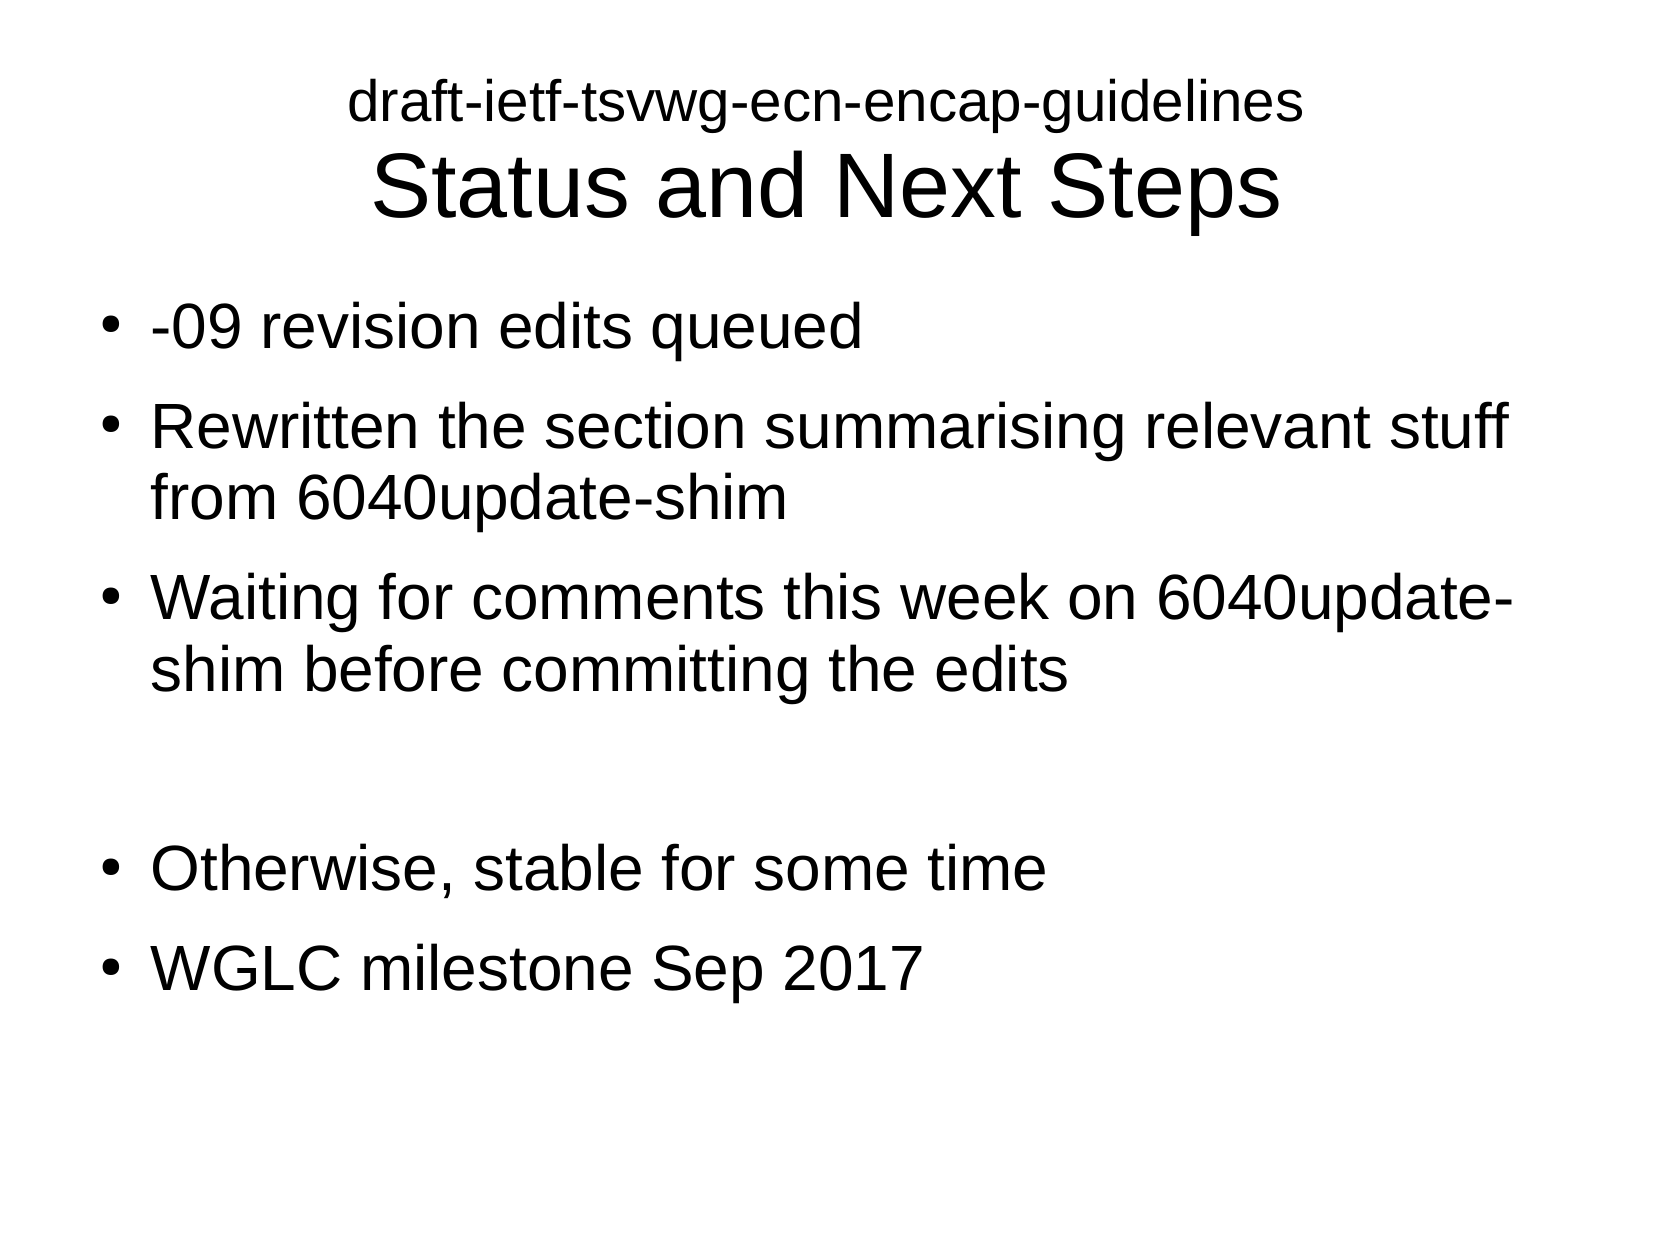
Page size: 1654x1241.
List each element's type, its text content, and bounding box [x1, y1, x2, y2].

title draft-ietf-tsvwg-ecn-encap-guidelines Status and Next Steps [82, 49, 1571, 257]
list -09 revision edits queued Rewritten the section summarising relevant stuff from 6040update-shim Waiting for comments this week on 6040update-shim before committing the edits Otherwise, stable for some time WGLC milestone Sep 2017 [82, 290, 1571, 1010]
